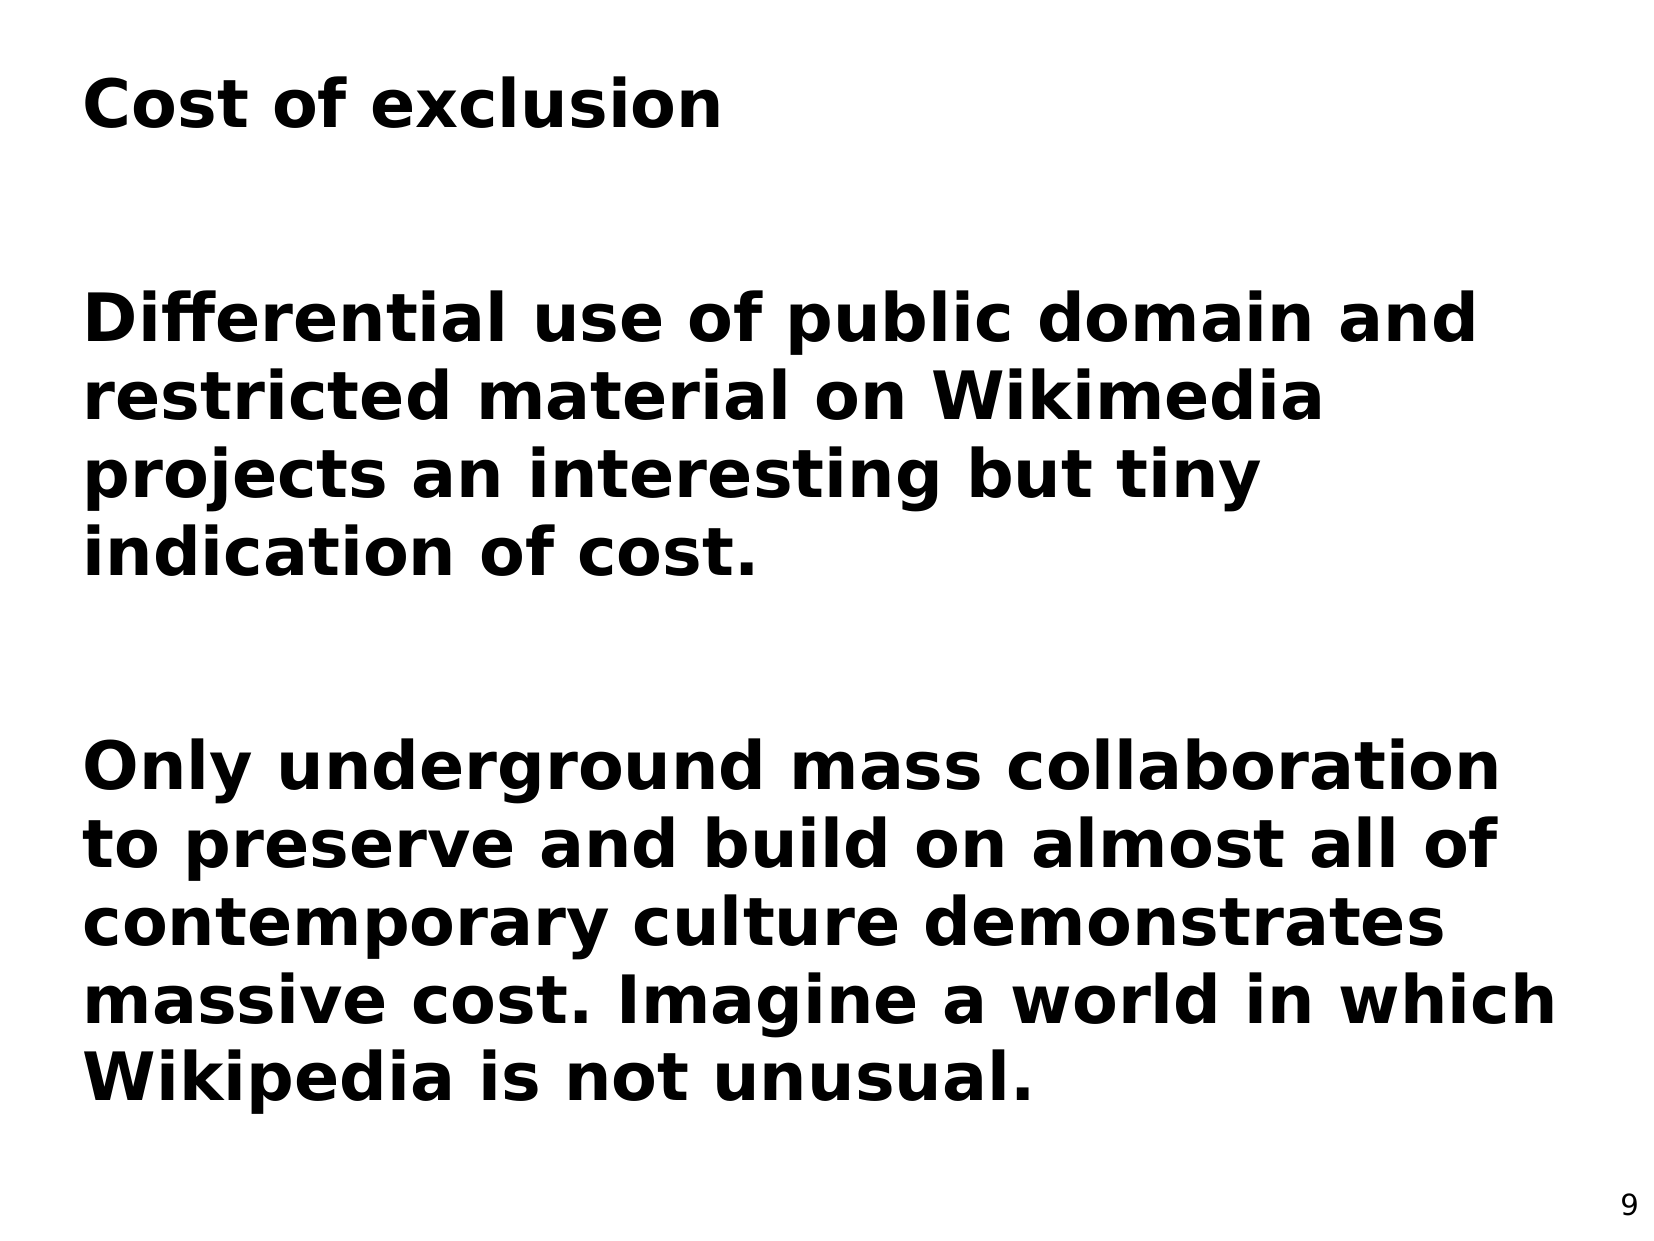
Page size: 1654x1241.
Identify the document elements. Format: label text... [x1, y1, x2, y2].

list Cost of exclusion Differential use of public domain and restricted material on Wikimedia projects an interesting but tiny indication of cost. Only underground mass collaboration to preserve and build on almost all of contemporary culture demonstrates massive cost. Imagine a world in which Wikipedia is not unusual. [82, 65, 1571, 1241]
